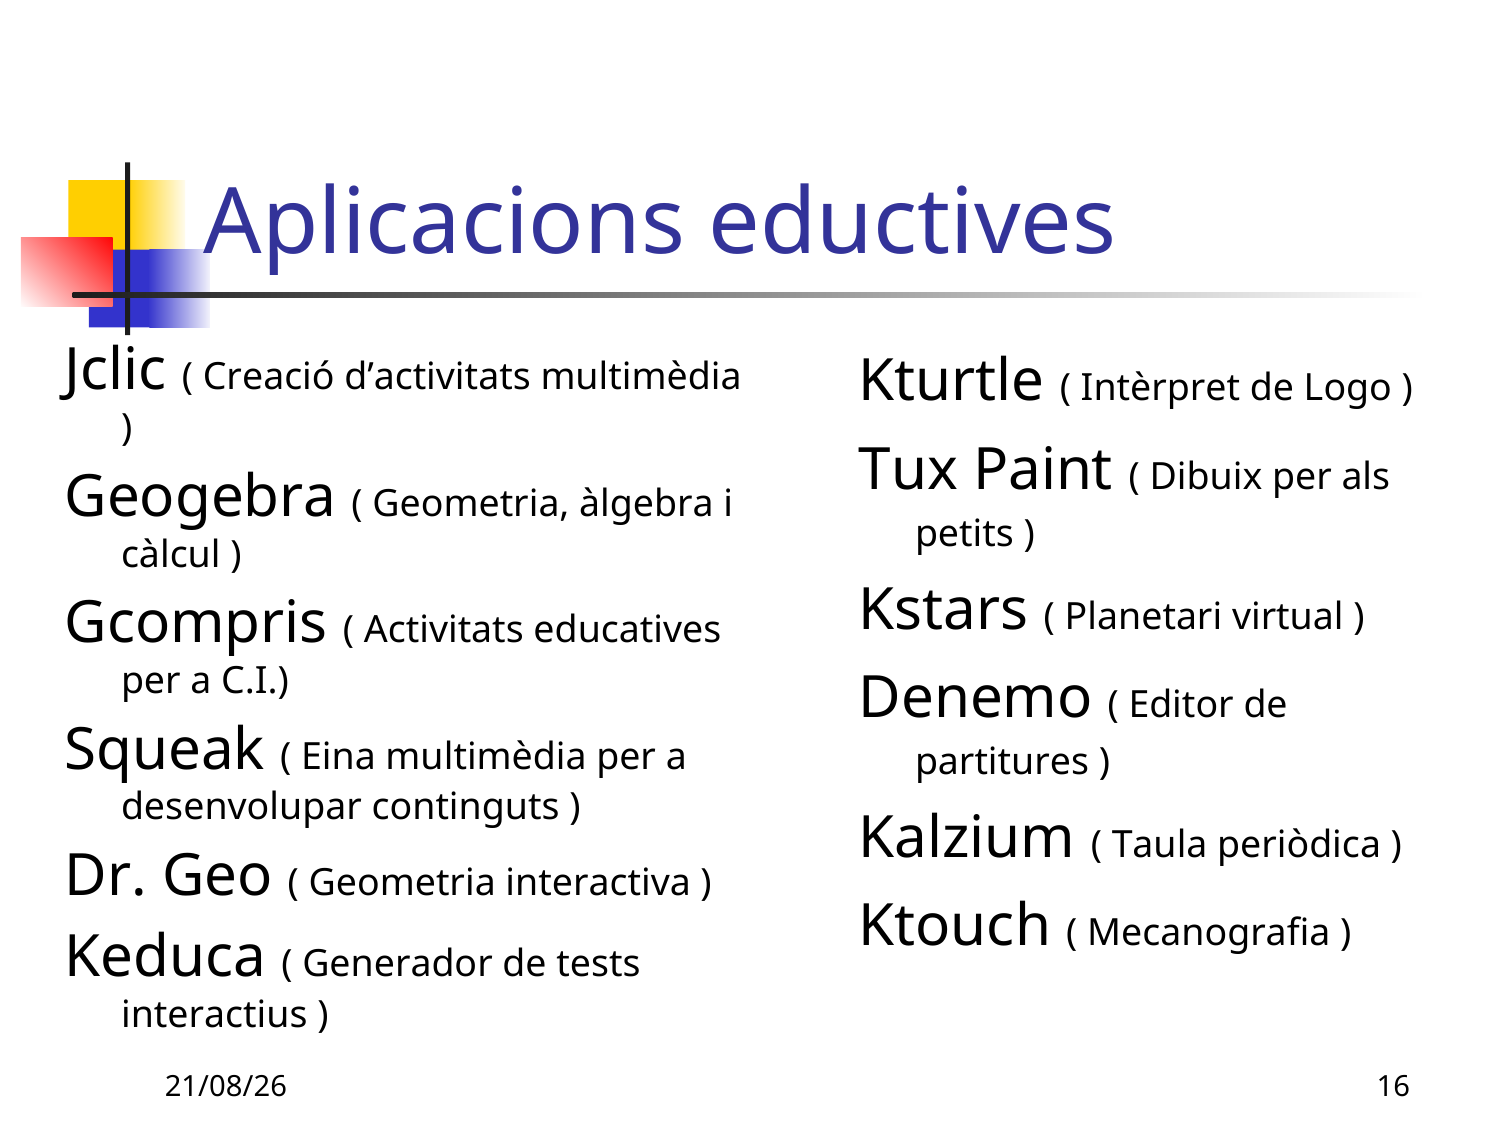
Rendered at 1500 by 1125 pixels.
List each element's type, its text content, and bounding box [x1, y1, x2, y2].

list Jclic ( Creació d’activitats multimèdia ) Geogebra ( Geometria, àlgebra i càlcul ) Gcompris ( Activitats educatives per a C.I.) Squeak ( Eina multimèdia per a desenvolupar continguts ) Dr. Geo ( Geometria interactiva ) Keduca ( Generador de tests interactius ) [49, 324, 763, 1001]
title Aplicacions eductives [188, 101, 1468, 289]
list Kturtle ( Intèrpret de Logo ) Tux Paint ( Dibuix per als petits ) Kstars ( Planetari virtual ) Denemo ( Editor de partitures ) Kalzium ( Taula periòdica ) Ktouch ( Mecanografia ) [843, 331, 1469, 1007]
